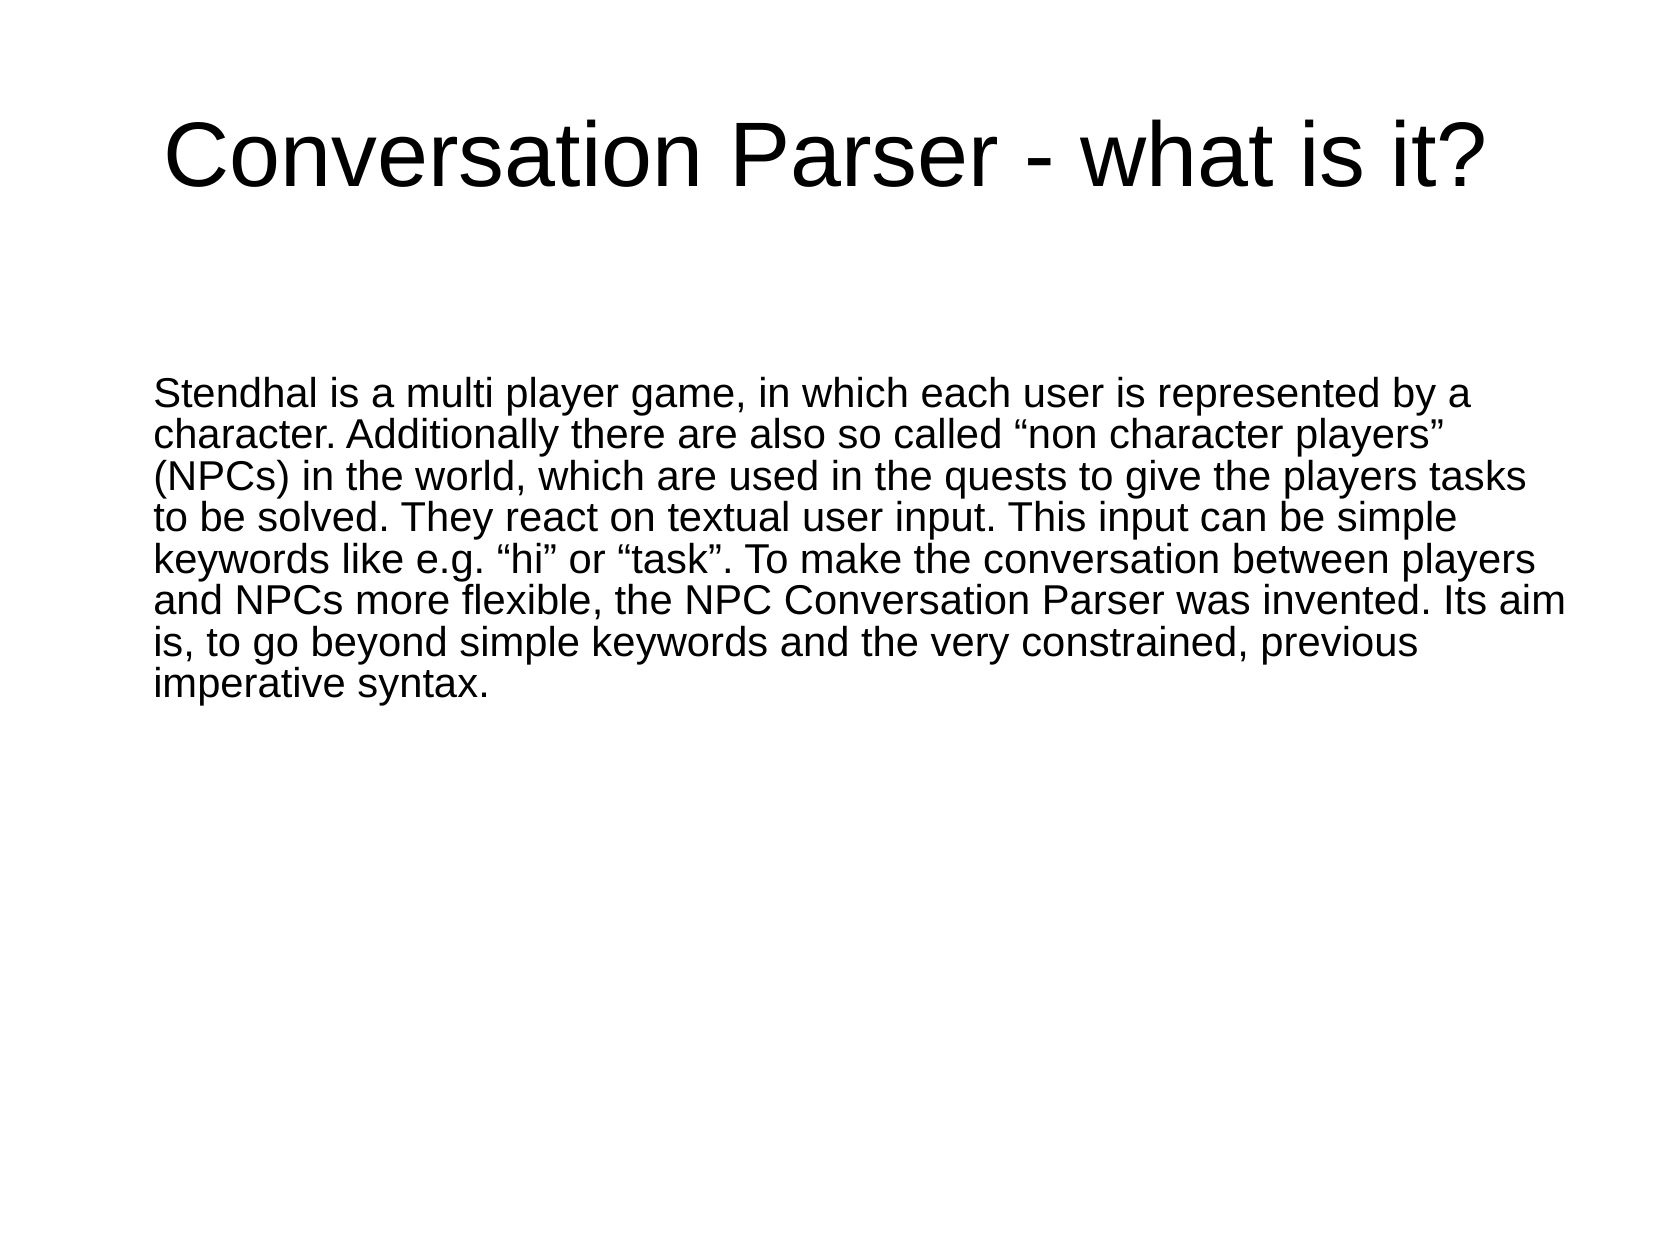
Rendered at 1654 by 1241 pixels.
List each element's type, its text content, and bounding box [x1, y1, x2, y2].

text_box Stendhal is a multi player game, in which each user is represented by a character. Additionally there are also so called “non character players” (NPCs) in the world, which are used in the quests to give the players tasks to be solved. They react on textual user input. This input can be simple keywords like e.g. “hi” or “task”. To make the conversation between players and NPCs more flexible, the NPC Conversation Parser was invented. Its aim is, to go beyond simple keywords and the very constrained, previous imperative syntax. [82, 290, 1571, 1109]
text_box Conversation Parser - what is it? [82, 49, 1571, 257]
